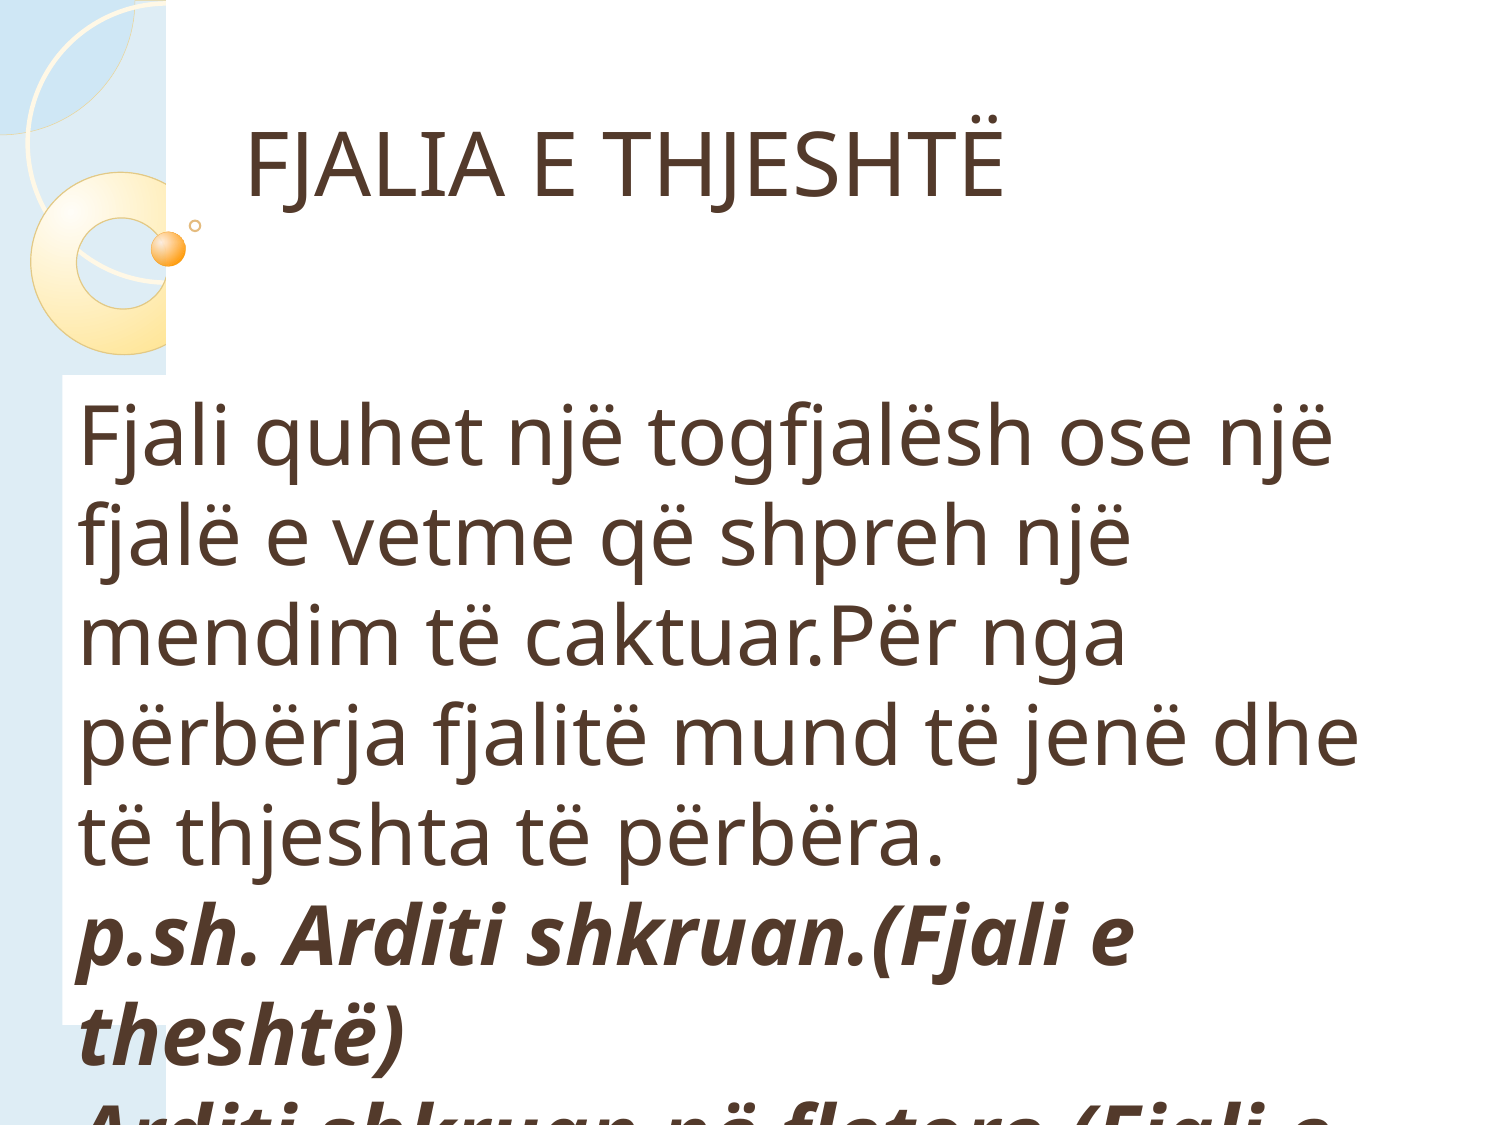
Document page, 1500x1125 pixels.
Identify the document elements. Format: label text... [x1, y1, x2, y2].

subtitle Fjali quhet një togfjalësh ose një fjalë e vetme që shpreh një mendim të caktuar.Për nga përbërja fjalitë mund të jenë dhe të thjeshta të përbëra. p.sh. Arditi shkruan.(Fjali e theshtë) Arditi shkruan në fletore.(Fjali e përbërë) [62, 375, 1400, 1025]
title FJALIA E THJESHTË [112, 99, 1388, 288]
